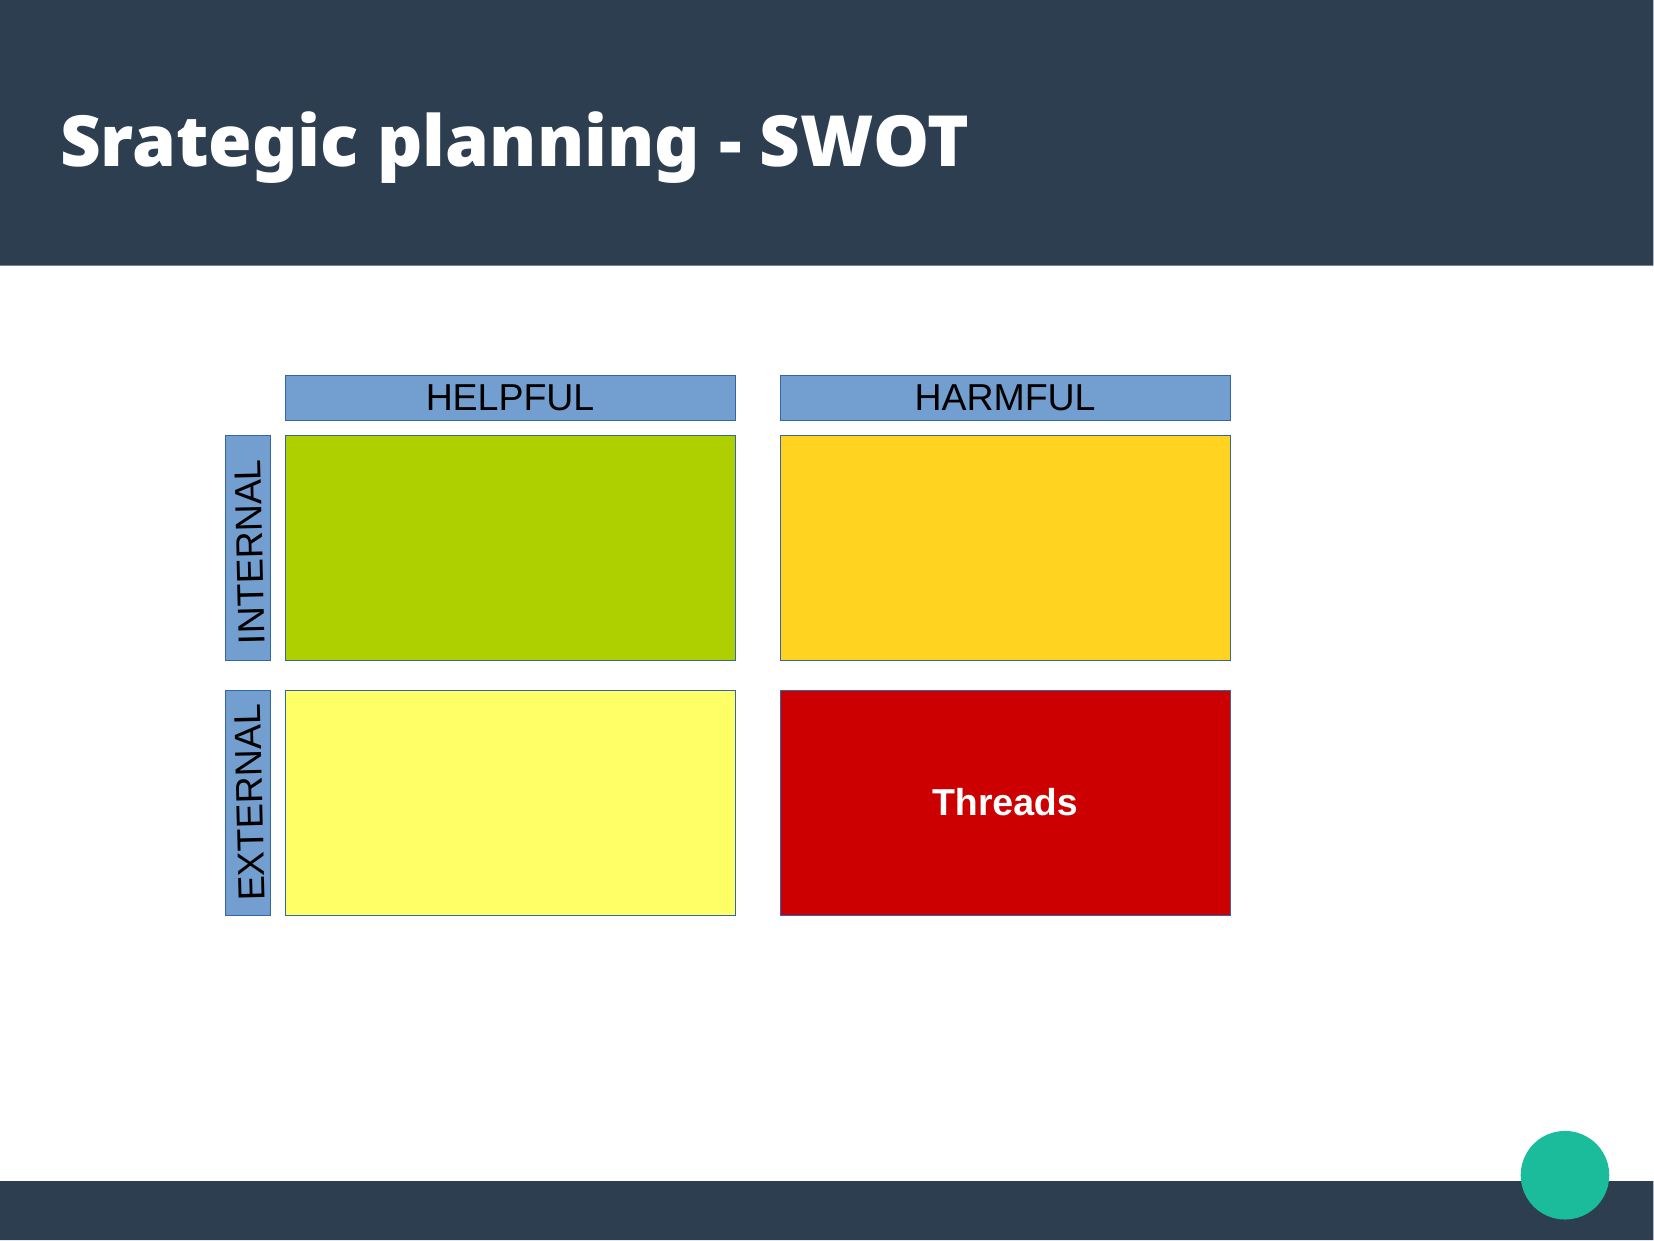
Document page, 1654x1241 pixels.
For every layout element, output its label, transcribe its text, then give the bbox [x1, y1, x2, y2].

text_box INTERNAL [215, 343, 281, 661]
text_box HARMFUL [780, 375, 1231, 421]
text_box HELPFUL [285, 375, 736, 421]
text_box [285, 690, 736, 916]
text_box [780, 435, 1231, 661]
title Srategic planning - SWOT [60, 60, 1596, 218]
text_box Threads [780, 690, 1231, 916]
text_box EXTERNAL [215, 601, 281, 917]
text_box [285, 435, 736, 661]
